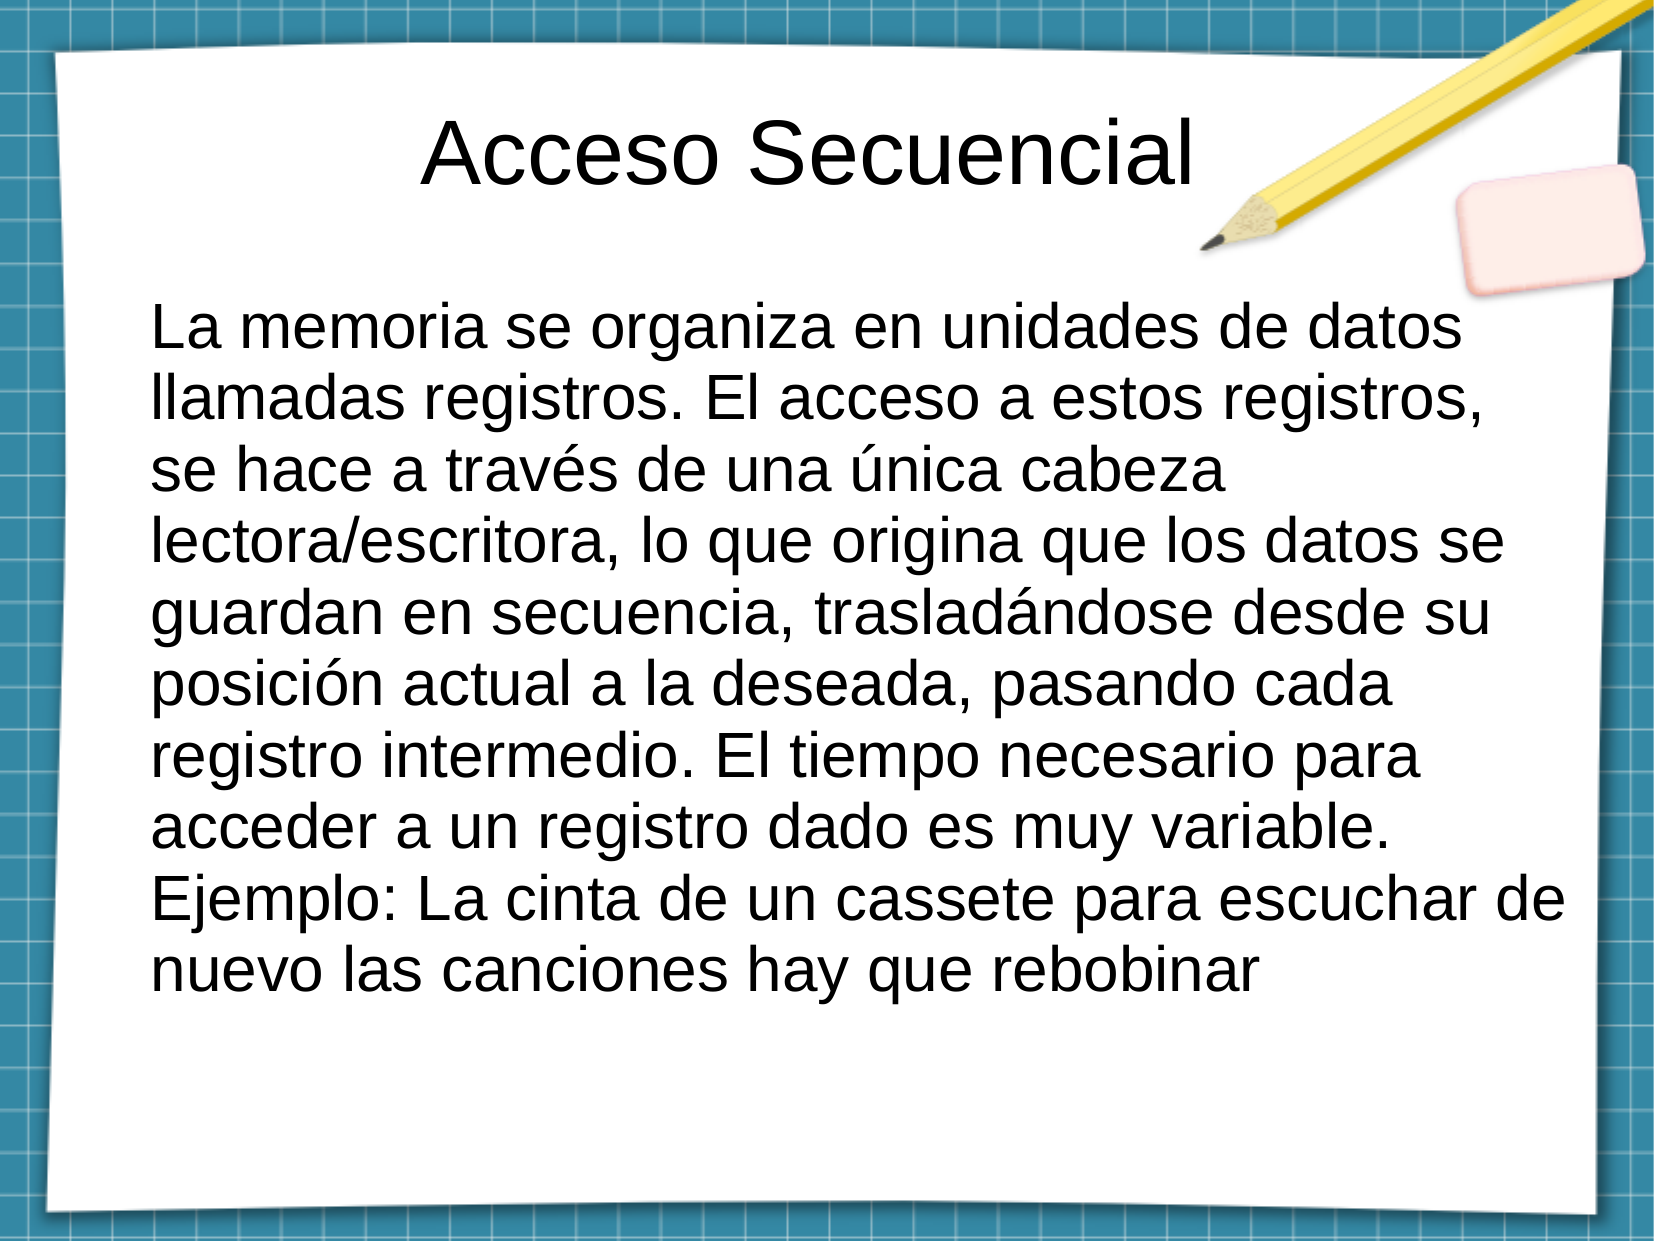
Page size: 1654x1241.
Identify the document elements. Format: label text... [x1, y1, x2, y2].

list La memoria se organiza en unidades de datos llamadas registros. El acceso a estos registros, se hace a través de una única cabeza lectora/escritora, lo que origina que los datos se guardan en secuencia, trasladándose desde su posición actual a la deseada, pasando cada registro intermedio. El tiempo necesario para acceder a un registro dado es muy variable. Ejemplo: La cinta de un cassete para escuchar de nuevo las canciones hay que rebobinar [82, 290, 1571, 1010]
title Acceso Secuencial [82, 49, 1571, 257]
picture [0, 0, 1654, 1241]
